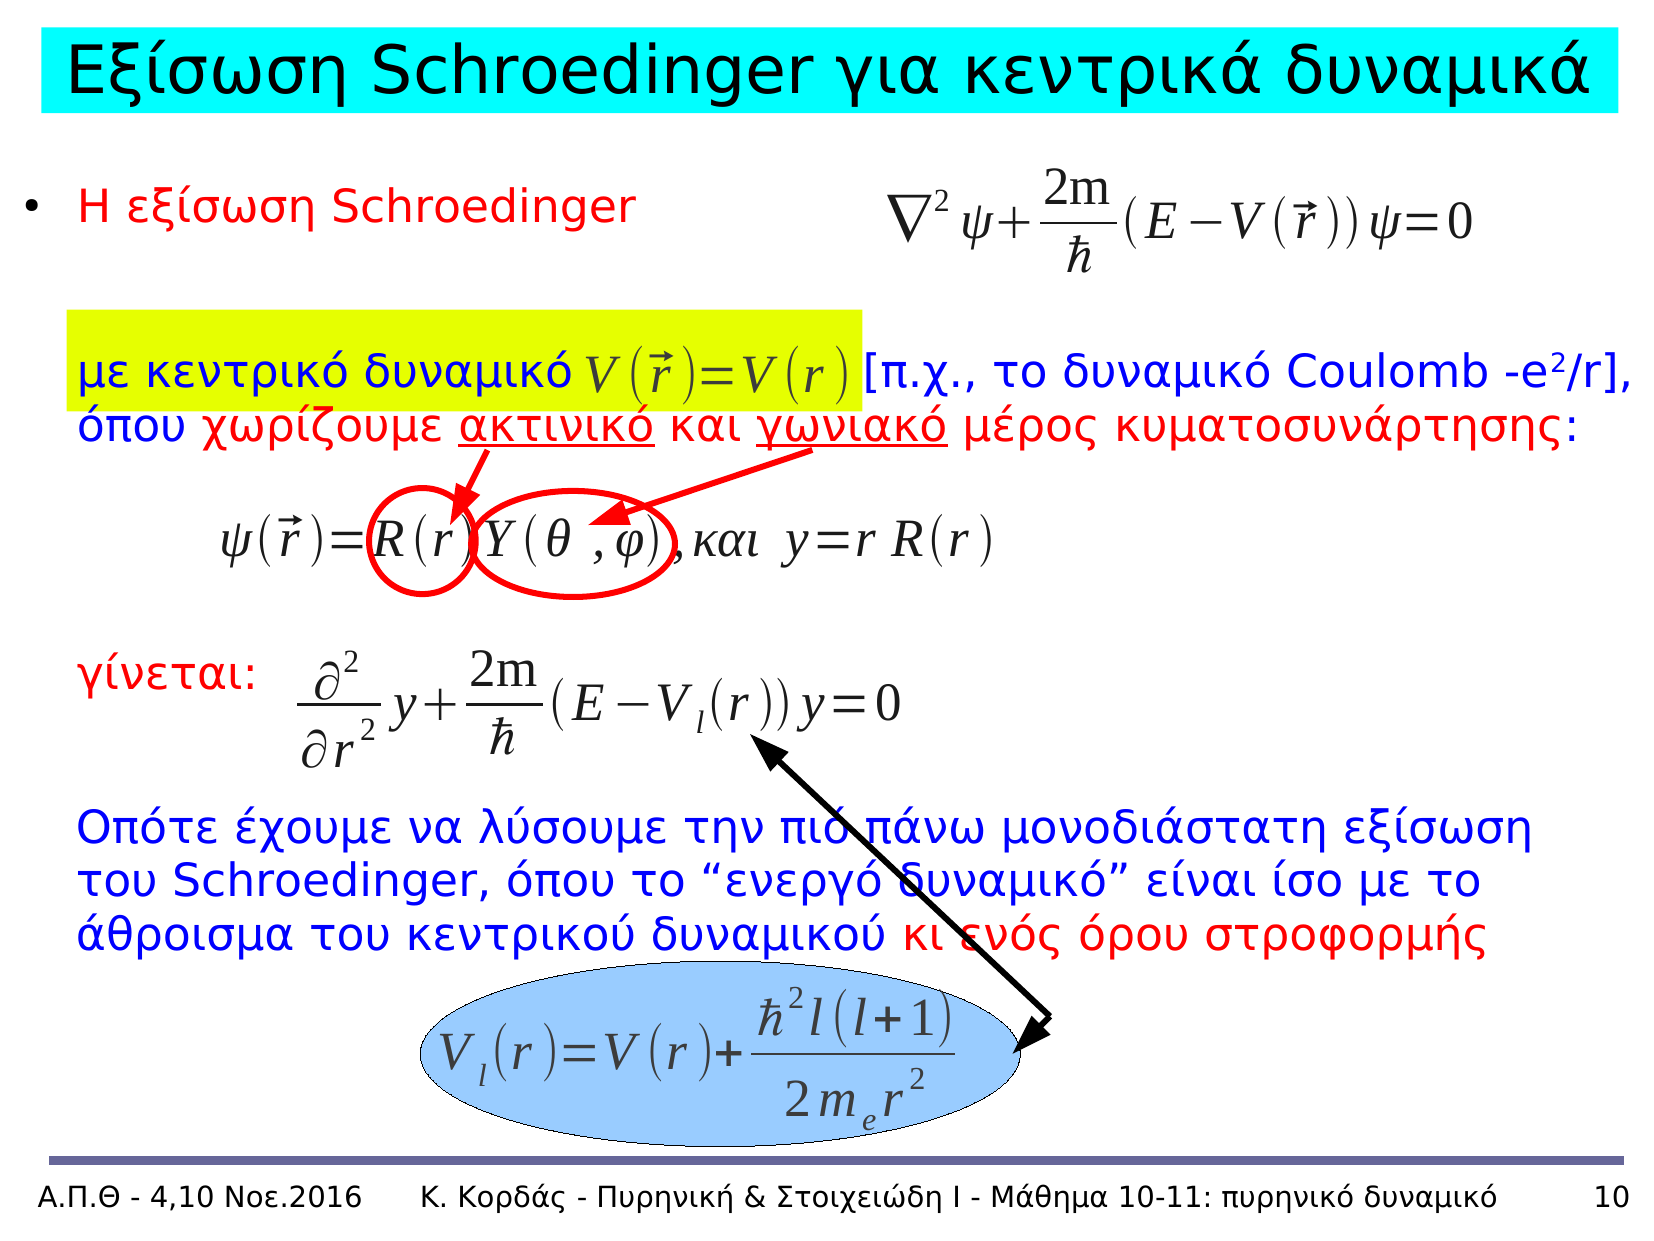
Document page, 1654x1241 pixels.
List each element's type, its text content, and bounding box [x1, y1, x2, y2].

text_box [626, 1142, 814, 1147]
title Εξίσωση Schroedinger για κεντρικά δυναμικά [41, 27, 1619, 114]
chart [570, 341, 863, 407]
chart [870, 154, 1486, 283]
list Η εξίσωση Schroedinger με κεντρικό δυναμικό [π.χ., το δυναμικό Coulomb -e2/r], όπου χωρίζουμε ακτινικό και γωνιακό μέρος κυματοσυνάρτησης: γίνεται: [5, 179, 1651, 1142]
